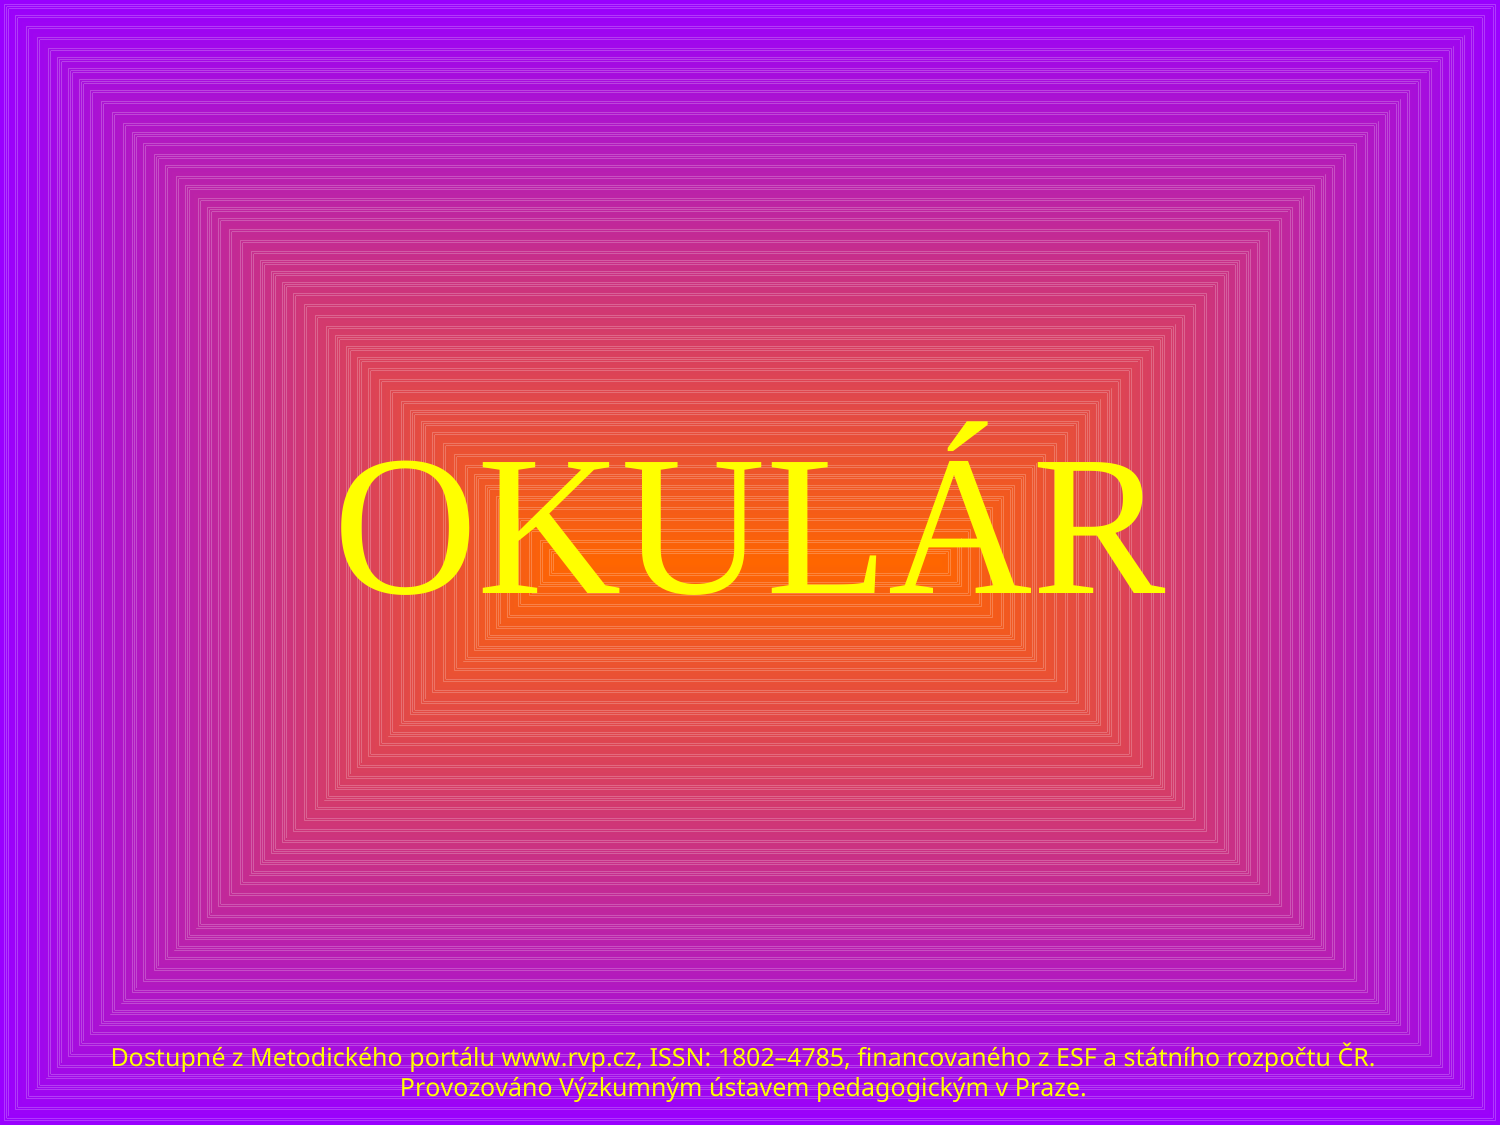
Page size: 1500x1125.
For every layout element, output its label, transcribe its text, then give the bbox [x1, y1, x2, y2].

text_box Dostupné z Metodického portálu www.rvp.cz, ISSN: 1802–4785, financovaného z ESF a státního rozpočtu ČR. Provozováno Výzkumným ústavem pedagogickým v Praze. [35, 1041, 1454, 1102]
text_box OKULÁR [0, 385, 1500, 641]
